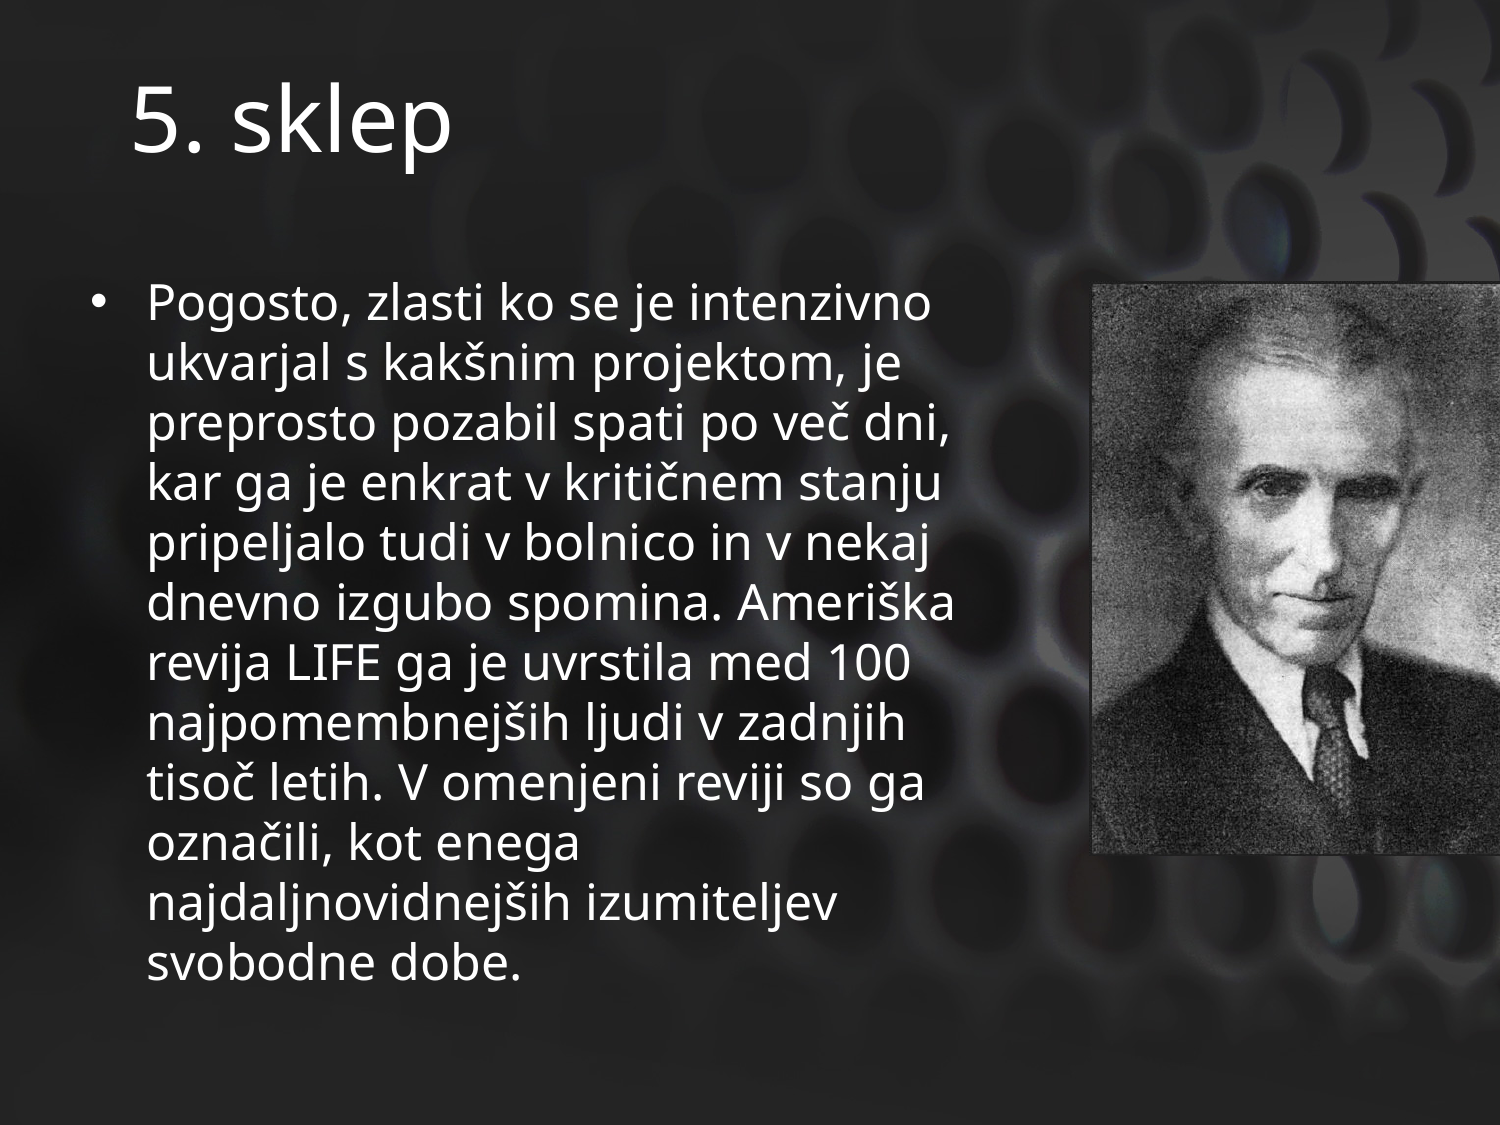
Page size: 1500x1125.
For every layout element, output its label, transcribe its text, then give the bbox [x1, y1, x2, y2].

list Pogosto, zlasti ko se je intenzivno ukvarjal s kakšnim projektom, je preprosto pozabil spati po več dni, kar ga je enkrat v kritičnem stanju pripeljalo tudi v bolnico in v nekaj dnevno izgubo spomina. Ameriška revija LIFE ga je uvrstila med 100 najpomembnejših ljudi v zadnjih tisoč letih. V omenjeni reviji so ga označili, kot enega najdaljnovidnejših izumiteljev svobodne dobe. [75, 262, 1032, 1005]
title 5. sklep [0, 0, 1043, 233]
picture [0, 0, 1500, 1125]
